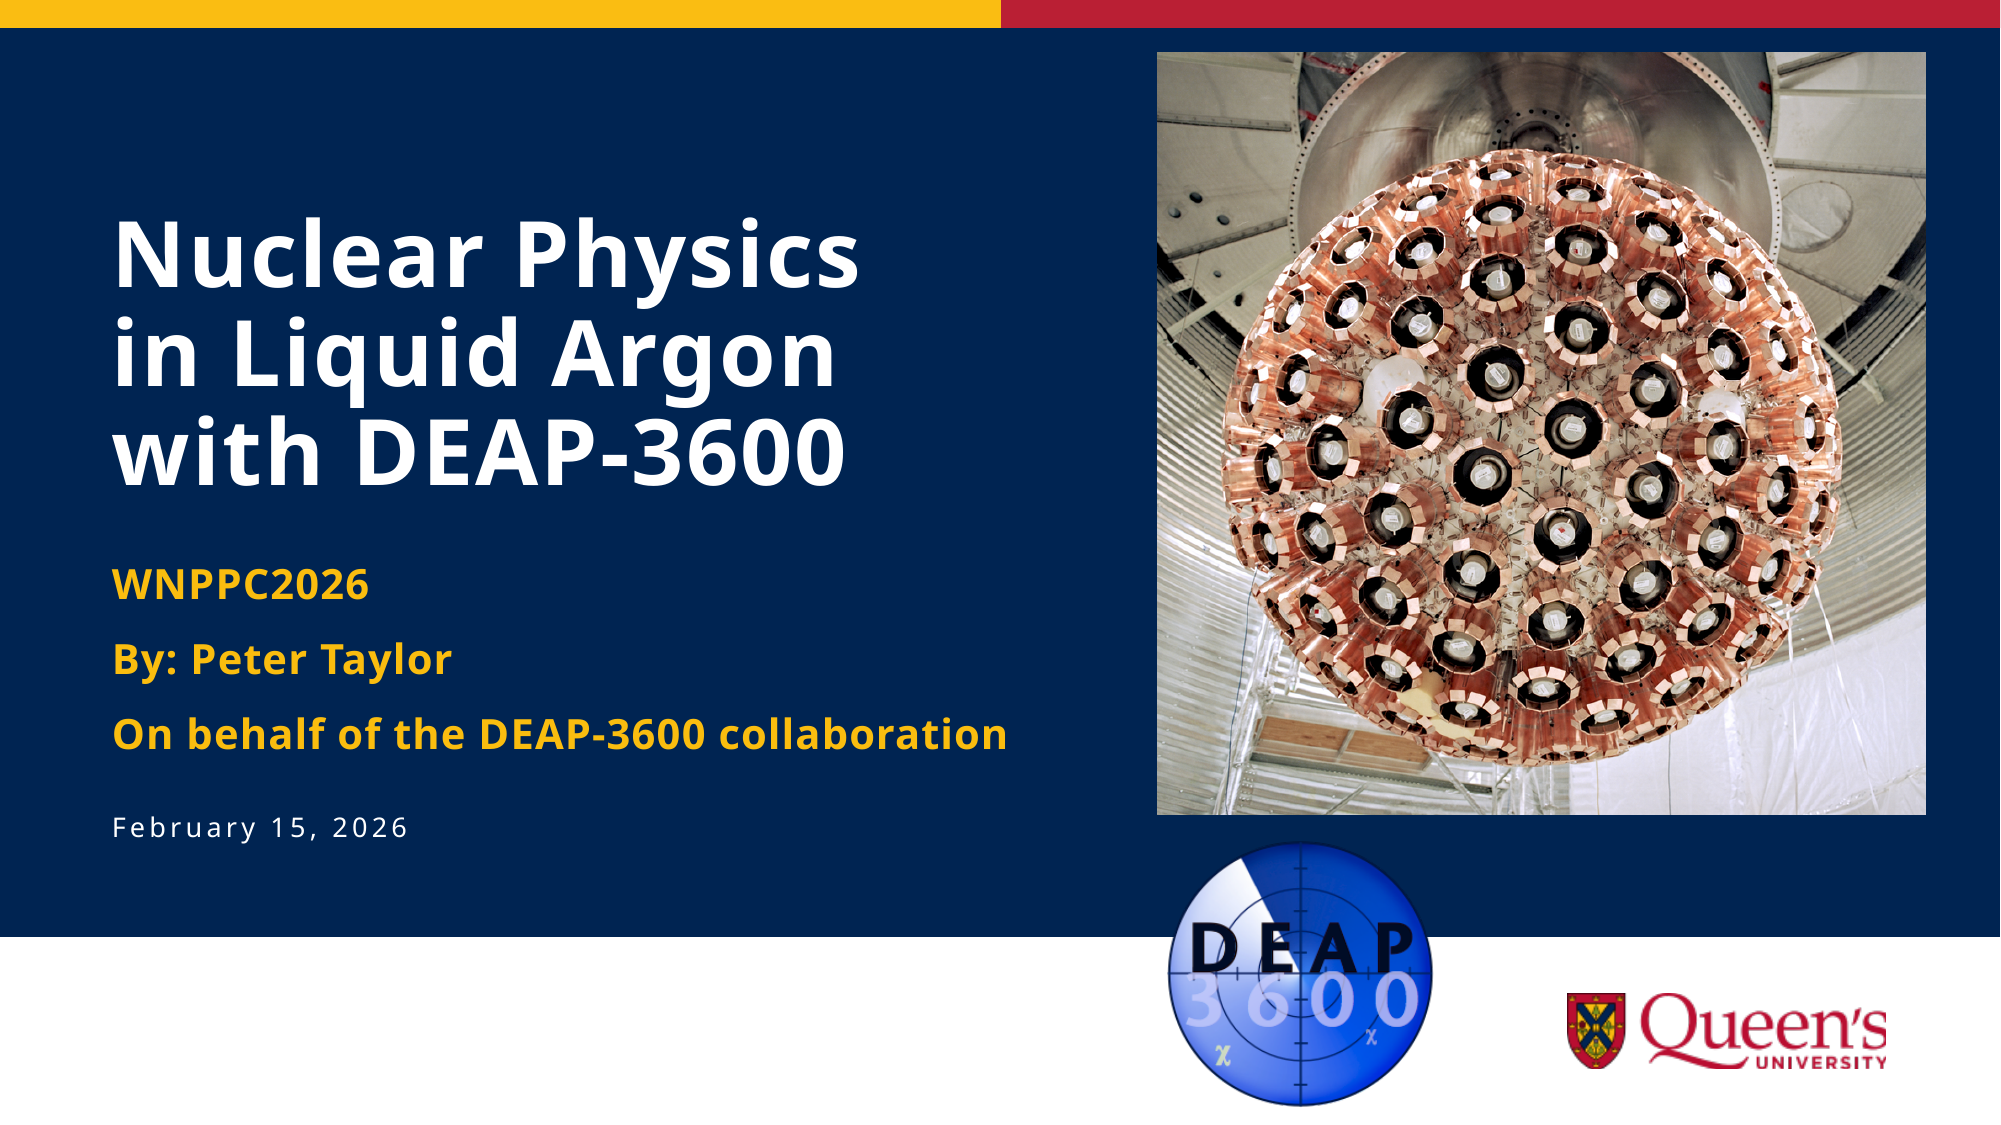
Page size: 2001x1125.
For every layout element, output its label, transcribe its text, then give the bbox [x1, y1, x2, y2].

title Nuclear Physics in Liquid Argon with DEAP-3600 [96, 137, 975, 513]
subtitle WNPPC2026 By: Peter Taylor On behalf of the DEAP-3600 collaboration [96, 525, 1157, 614]
picture [0, 0, 2001, 28]
picture [1164, 838, 1450, 1110]
picture [1157, 52, 1926, 815]
list February 15, 2026 [96, 762, 1884, 851]
